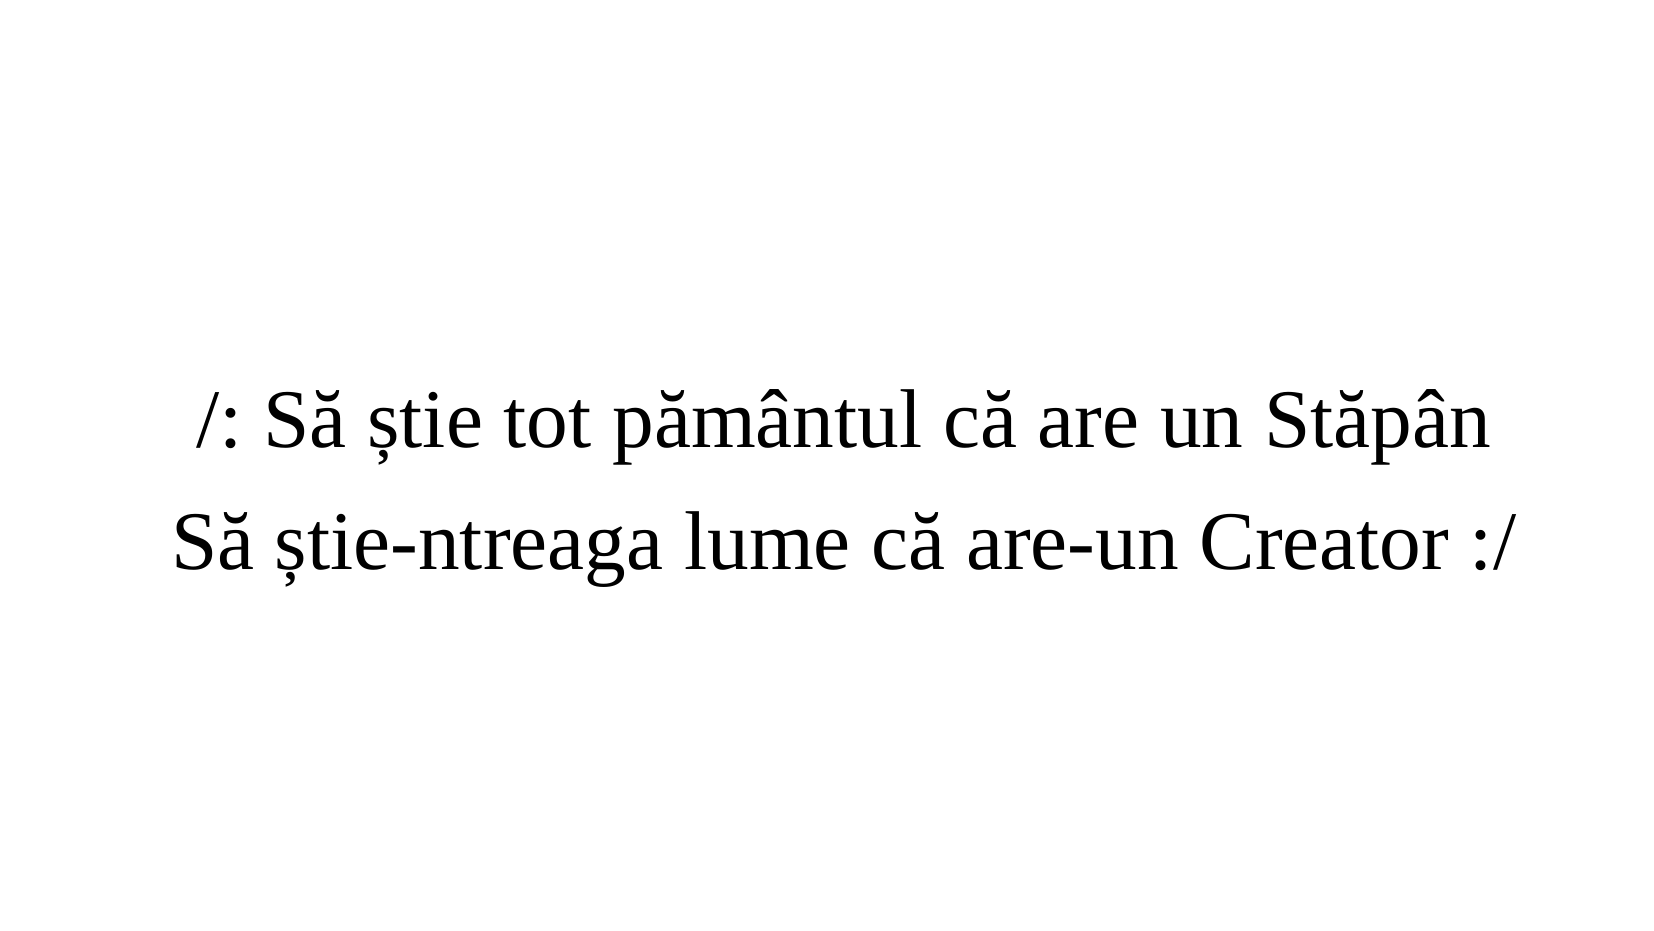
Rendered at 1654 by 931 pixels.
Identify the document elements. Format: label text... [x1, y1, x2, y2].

subtitle /: Să știe tot pământul că are un Stăpân Să știe-ntreaga lume că are-un Creator :/ [153, 362, 1536, 588]
